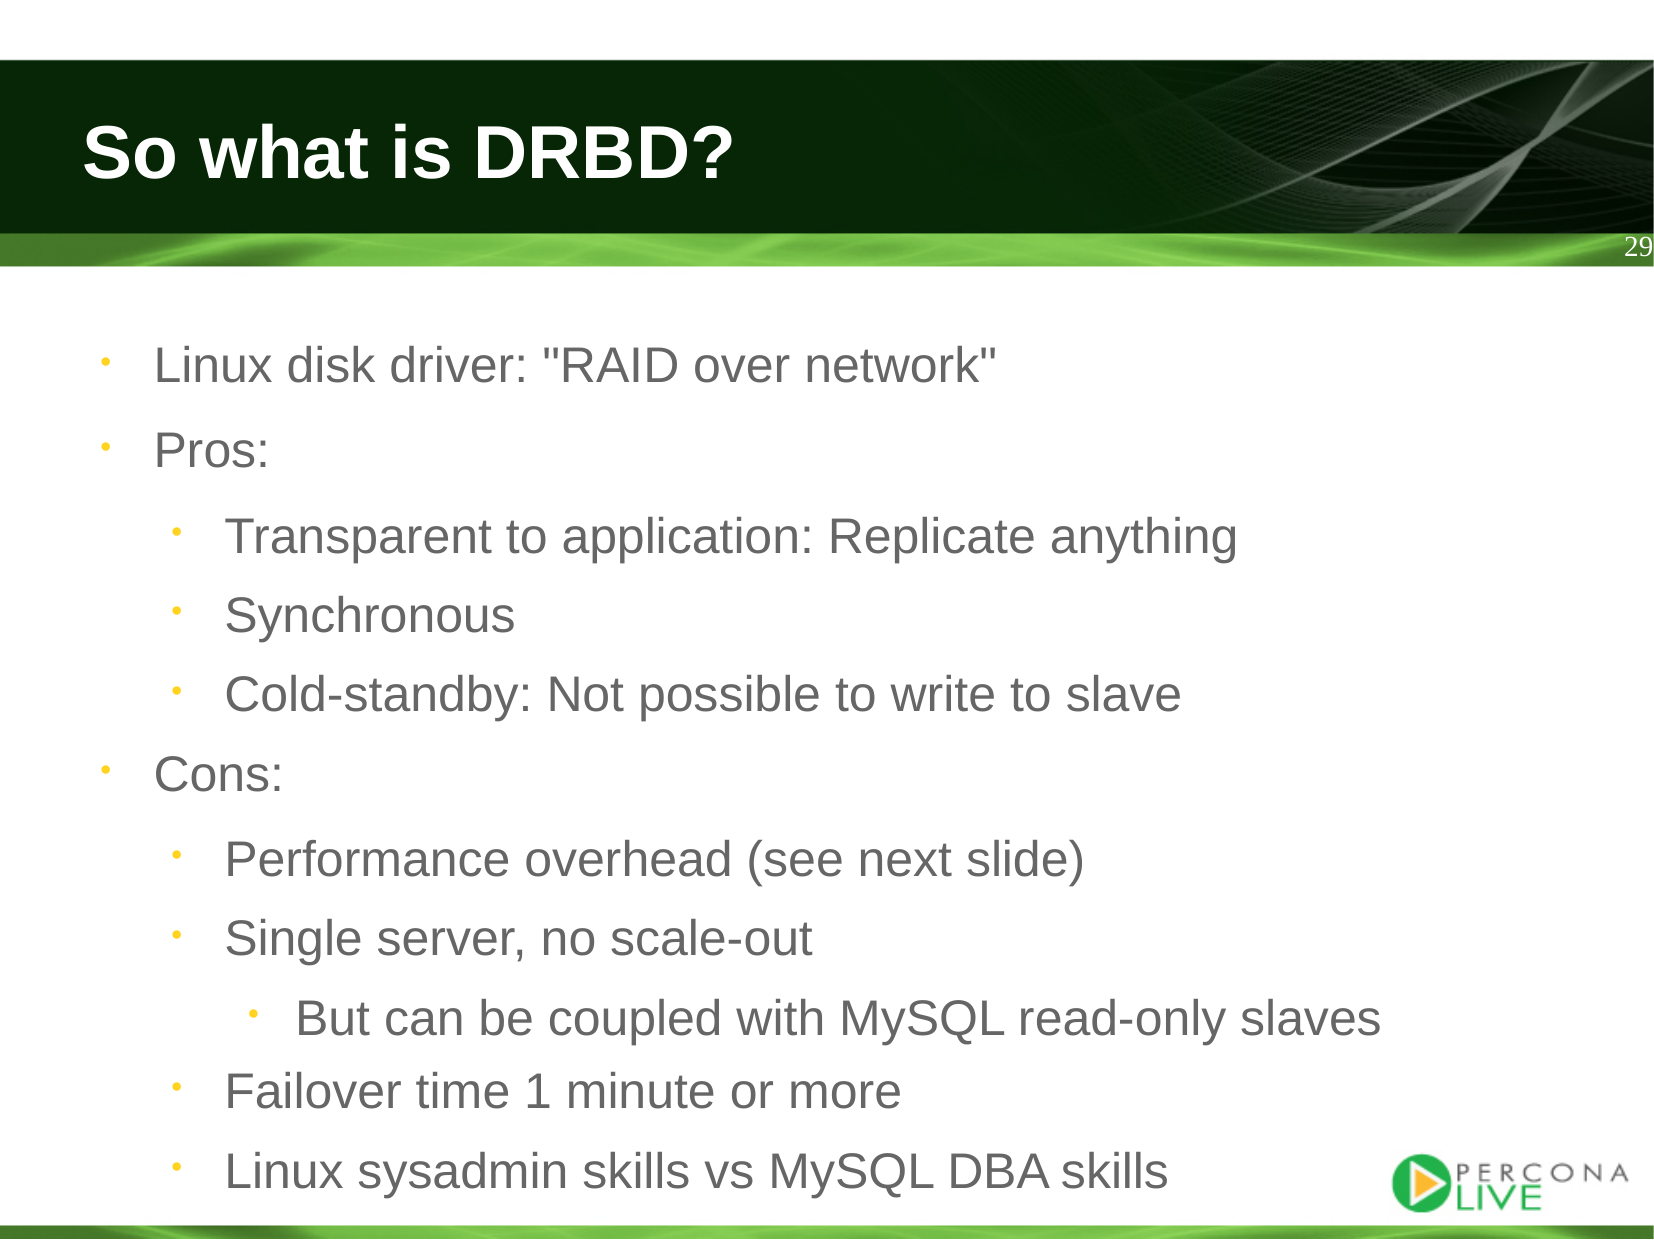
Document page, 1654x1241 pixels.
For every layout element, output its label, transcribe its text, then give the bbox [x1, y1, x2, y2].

picture [0, 1, 1654, 1239]
title So what is DRBD? [82, 49, 1571, 257]
list Linux disk driver: "RAID over network" Pros: Transparent to application: Replicate anything Synchronous Cold-standby: Not possible to write to slave Cons: Performance overhead (see next slide) Single server, no scale-out But can be coupled with MySQL read-only slaves Failover time 1 minute or more Linux sysadmin skills vs MySQL DBA skills [82, 337, 1571, 1199]
